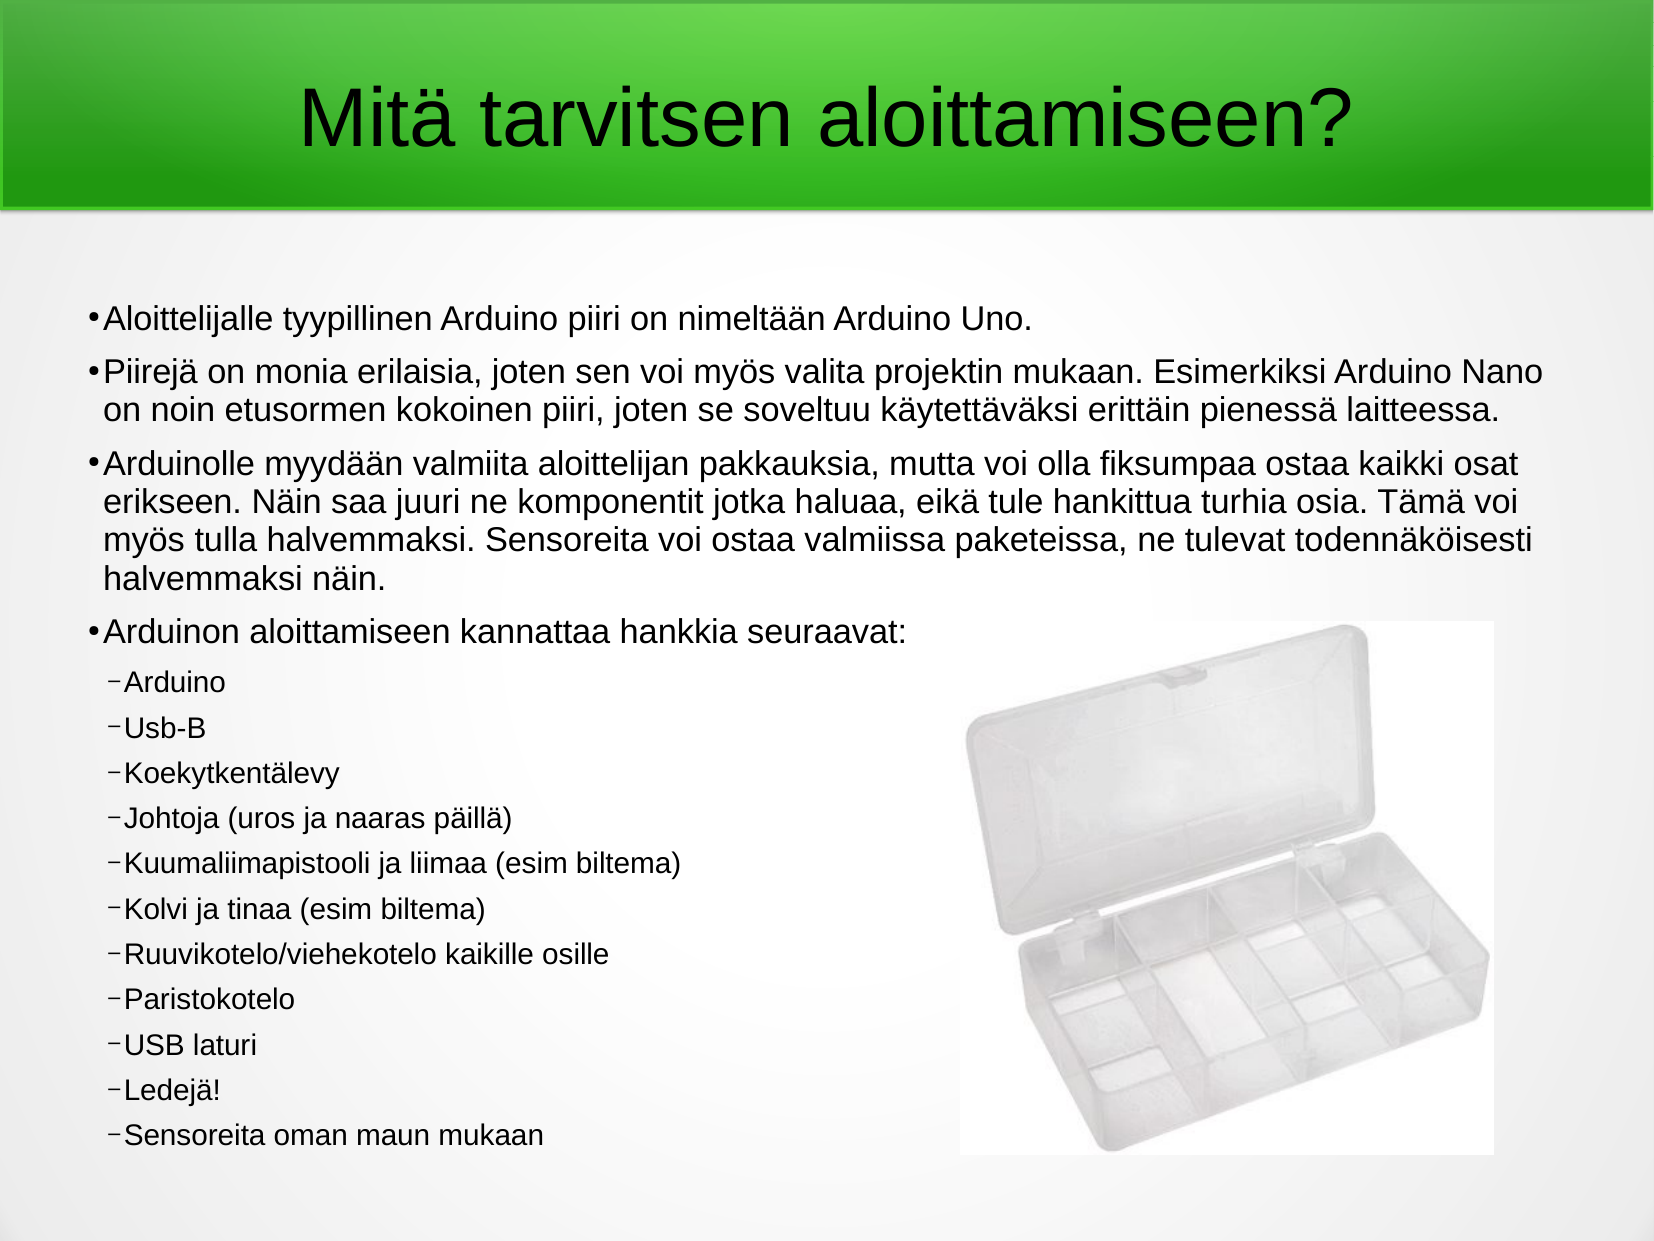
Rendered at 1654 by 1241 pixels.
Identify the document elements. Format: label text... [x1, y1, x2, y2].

picture [960, 621, 1494, 1156]
list Aloittelijalle tyypillinen Arduino piiri on nimeltään Arduino Uno. Piirejä on monia erilaisia, joten sen voi myös valita projektin mukaan. Esimerkiksi Arduino Nano on noin etusormen kokoinen piiri, joten se soveltuu käytettäväksi erittäin pienessä laitteessa. Arduinolle myydään valmiita aloittelijan pakkauksia, mutta voi olla fiksumpaa ostaa kaikki osat erikseen. Näin saa juuri ne komponentit jotka haluaa, eikä tule hankittua turhia osia. Tämä voi myös tulla halvemmaksi. Sensoreita voi ostaa valmiissa paketeissa, ne tulevat todennäköisesti halvemmaksi näin. Arduinon aloittamiseen kannattaa hankkia seuraavat: Arduino Usb-B Koekytkentälevy Johtoja (uros ja naaras päillä) Kuumaliimapistooli ja liimaa (esim biltema) Kolvi ja tinaa (esim biltema) Ruuvikotelo/viehekotelo kaikille osille Paristokotelo USB laturi Ledejä! Sensoreita oman maun mukaan [82, 299, 1571, 1201]
title Mitä tarvitsen aloittamiseen? [82, 47, 1571, 190]
